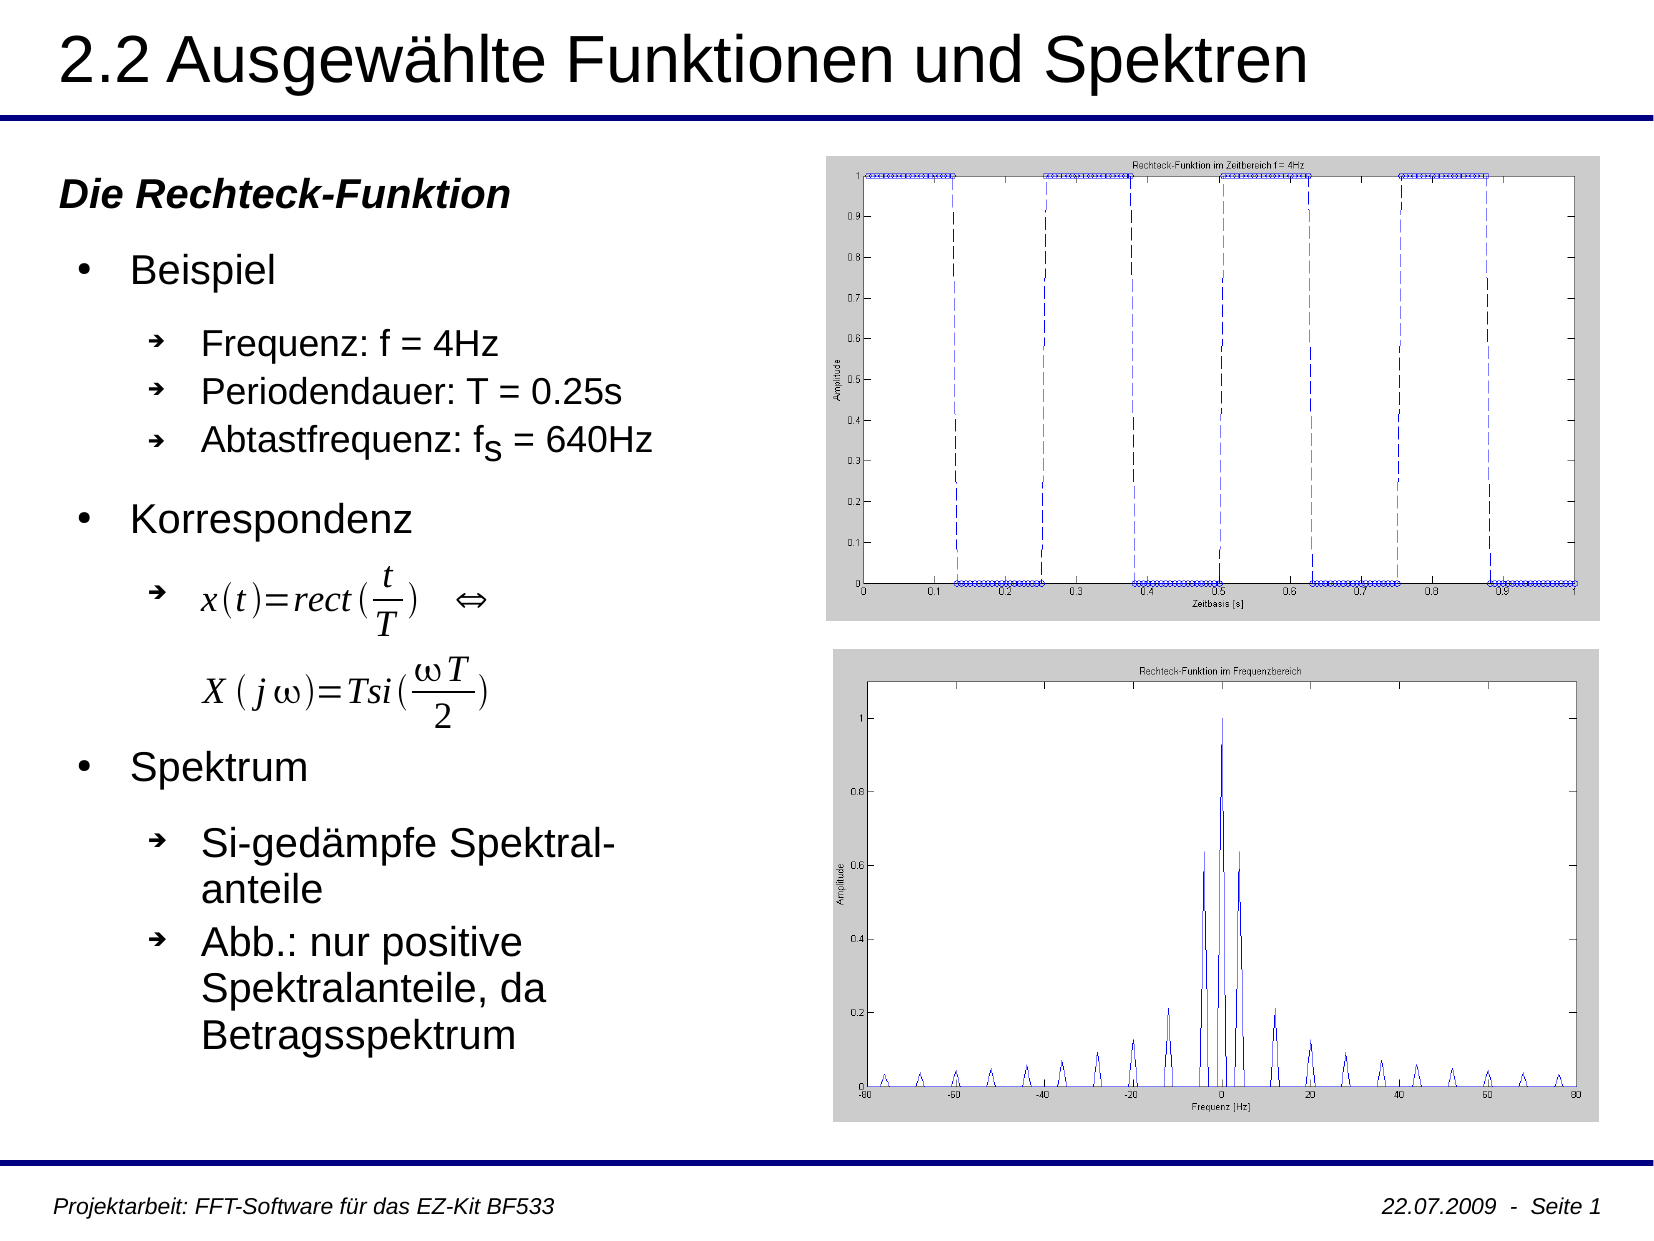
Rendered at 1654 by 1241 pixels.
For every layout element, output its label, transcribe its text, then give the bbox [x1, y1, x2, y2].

picture [826, 156, 1600, 621]
picture [833, 649, 1599, 1123]
title Projektarbeit: FFT-Software für das EZ-Kit BF533 22.07.2009 - Seite 1 [739, 1191, 1654, 1222]
list Die Rechteck-Funktion Beispiel Frequenz: f = 4Hz Periodendauer: T = 0.25s Abtastfrequenz: fs = 640Hz Korrespondenz Spektrum Si-gedämpfe Spektral- anteile Abb.: nur positive Spektralanteile, da Betragsspektrum [59, 170, 739, 1241]
title 2.2 Ausgewählte Funktionen und Spektren [58, 0, 1654, 119]
chart [191, 555, 496, 738]
